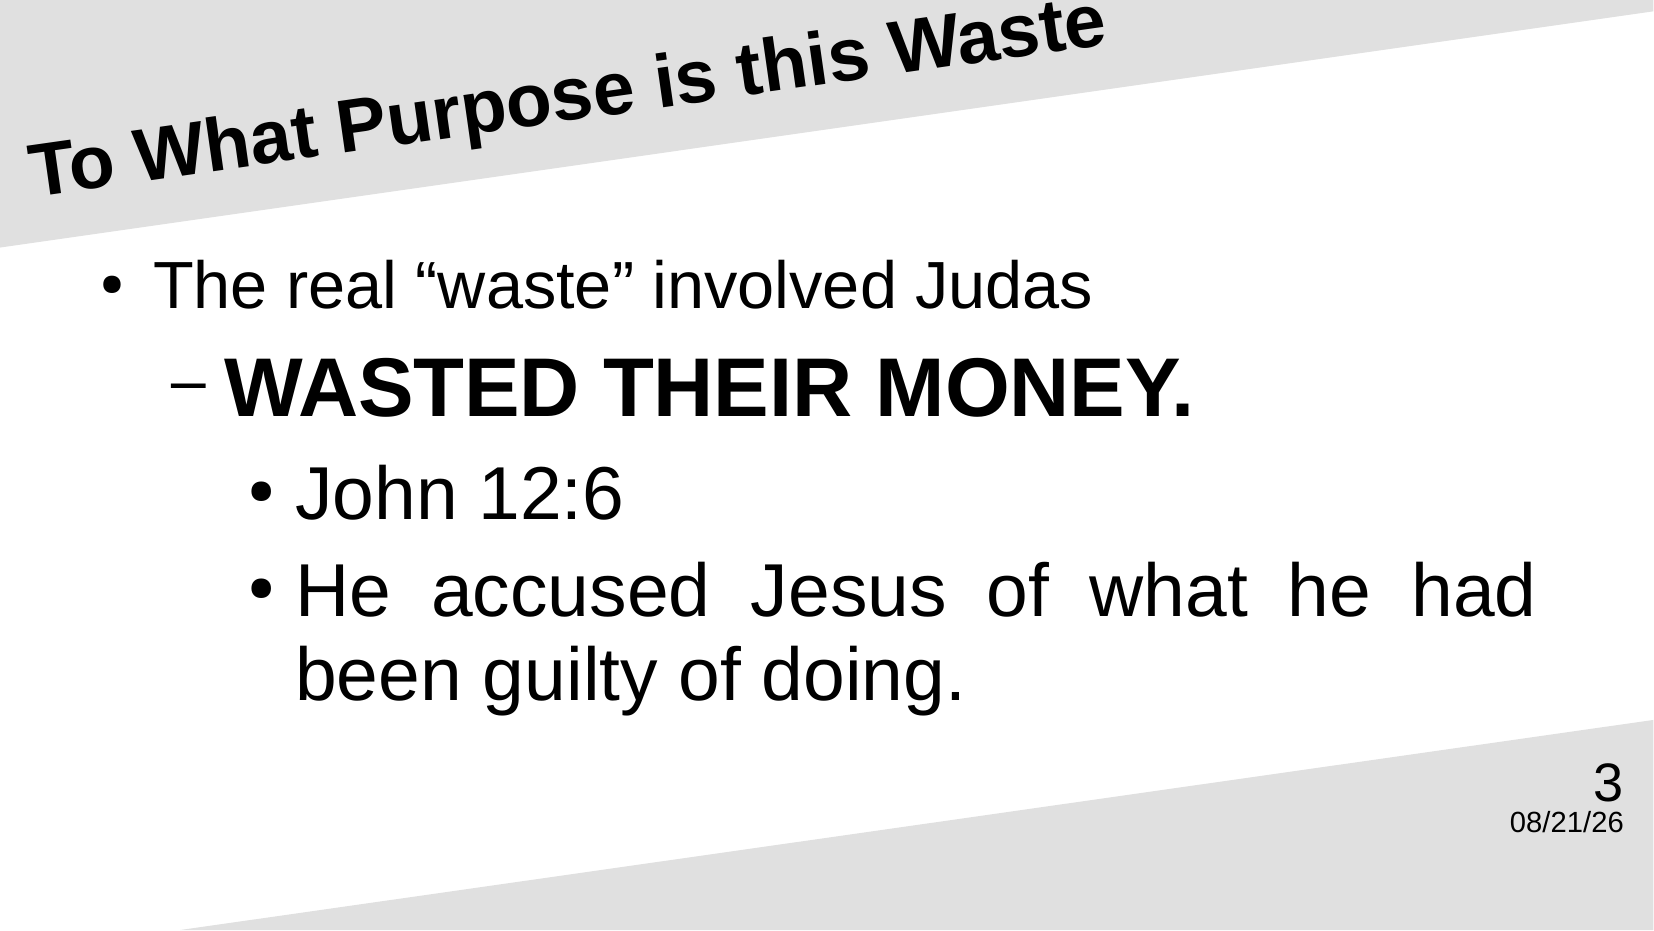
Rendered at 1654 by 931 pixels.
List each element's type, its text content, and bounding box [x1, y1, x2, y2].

title To What Purpose is this Waste [19, 0, 1501, 239]
list The real “waste” involved Judas WASTED THEIR MONEY. John 12:6 He accused Jesus of what he had been guilty of doing. [82, 248, 1538, 789]
